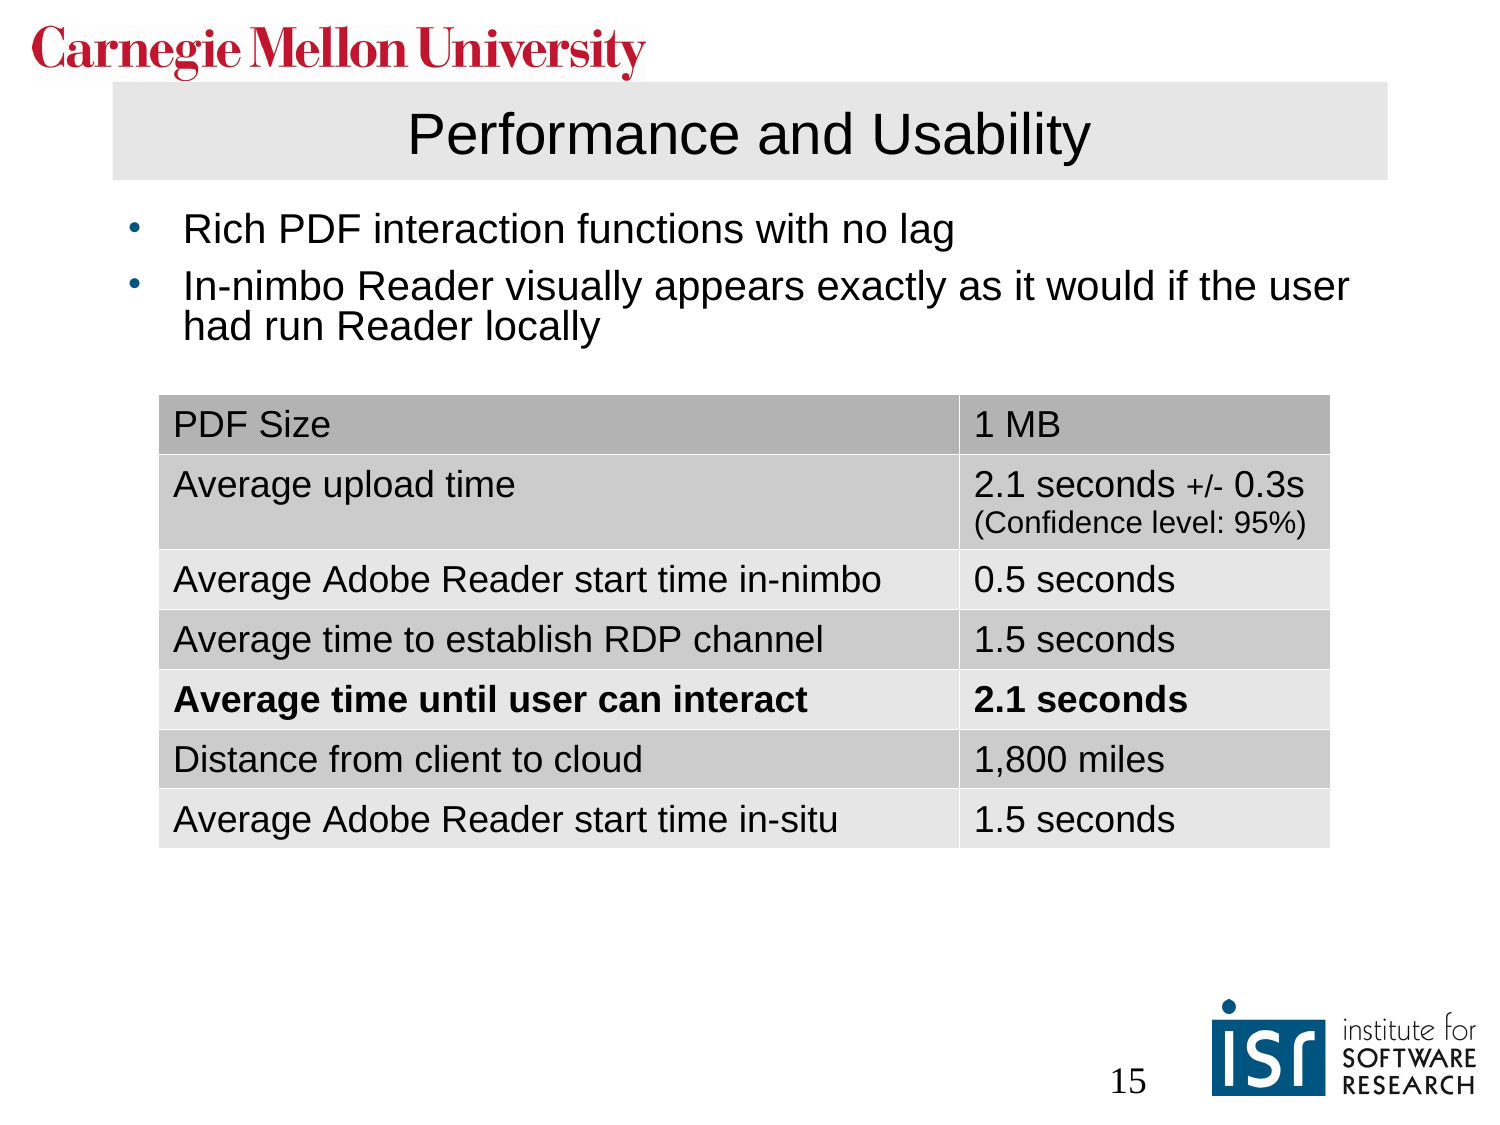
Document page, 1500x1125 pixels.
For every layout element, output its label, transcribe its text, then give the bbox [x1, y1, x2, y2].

picture [1247, 1030, 1282, 1088]
picture [1294, 1031, 1315, 1086]
text_box Rich PDF interaction functions with no lag In-nimbo Reader visually appears exactly as it would if the user had run Reader locally [112, 150, 1388, 866]
picture [32, 25, 646, 81]
table_header 1 MB [960, 395, 1330, 454]
picture [1212, 999, 1476, 1096]
table_cell 1,800 miles [960, 730, 1330, 788]
table_cell Average time until user can interact [159, 670, 959, 729]
table_cell 1.5 seconds [960, 789, 1330, 848]
table_header PDF Size [159, 395, 959, 454]
table_cell Average time to establish RDP channel [159, 610, 959, 669]
table_cell Distance from client to cloud [159, 730, 959, 788]
table_cell 2.1 seconds +/- 0.3s (Confidence level: 95%) [960, 455, 1330, 549]
picture [1223, 1031, 1233, 1085]
table_cell Average Adobe Reader start time in-situ [159, 789, 959, 848]
table_cell Average upload time [159, 455, 959, 549]
table_cell 2.1 seconds [960, 670, 1330, 729]
text_box Performance and Usability [112, 81, 1388, 150]
table_cell 1.5 seconds [960, 610, 1330, 669]
table_cell Average Adobe Reader start time in-nimbo [159, 550, 959, 609]
table_cell 0.5 seconds [960, 550, 1330, 609]
